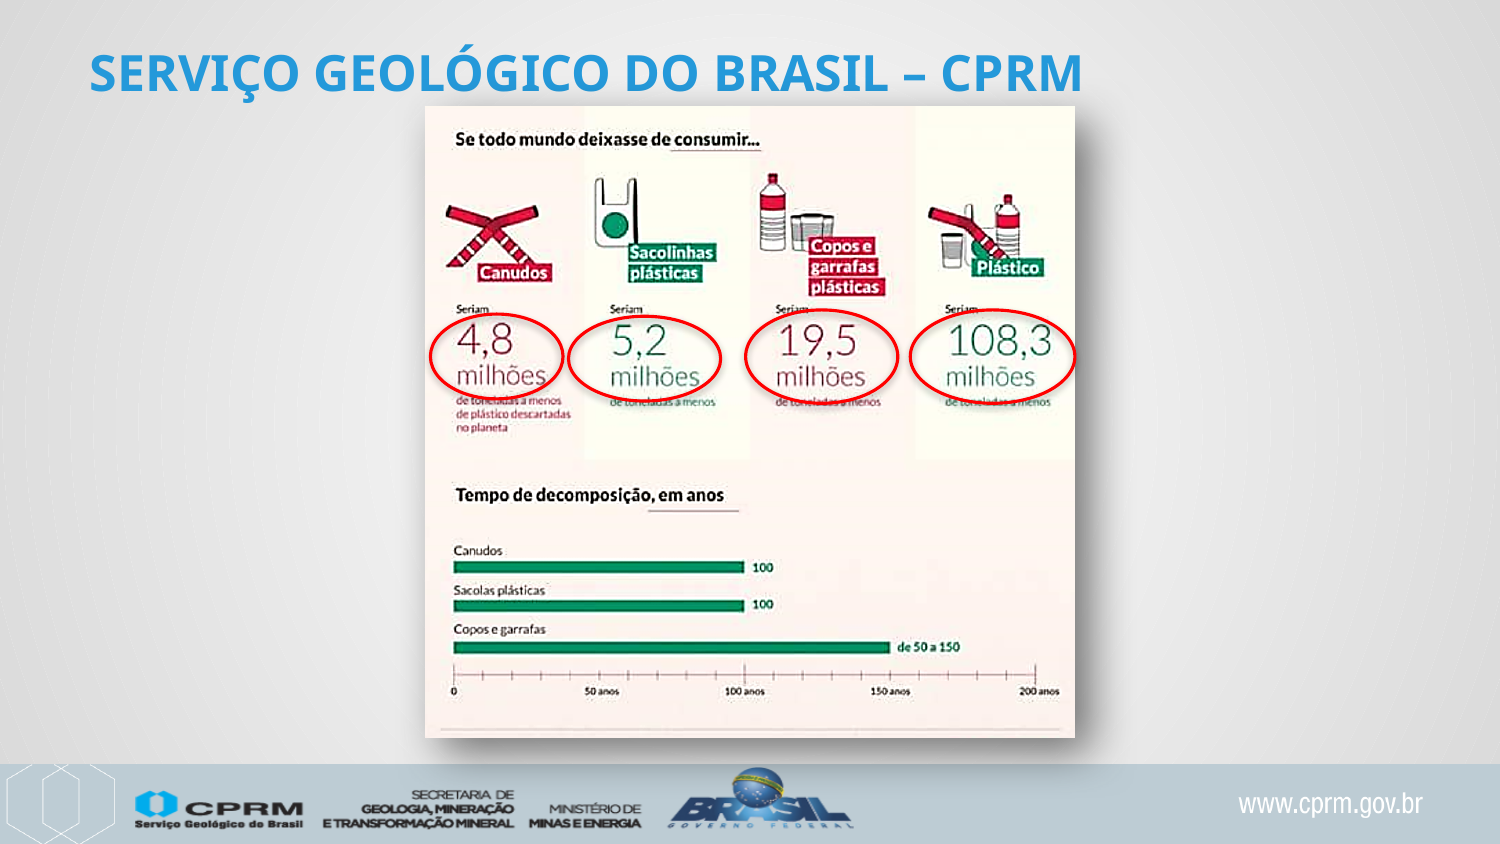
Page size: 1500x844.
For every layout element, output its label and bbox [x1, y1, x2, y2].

picture [425, 106, 1075, 738]
picture [912, 312, 1073, 401]
picture [125, 757, 863, 844]
